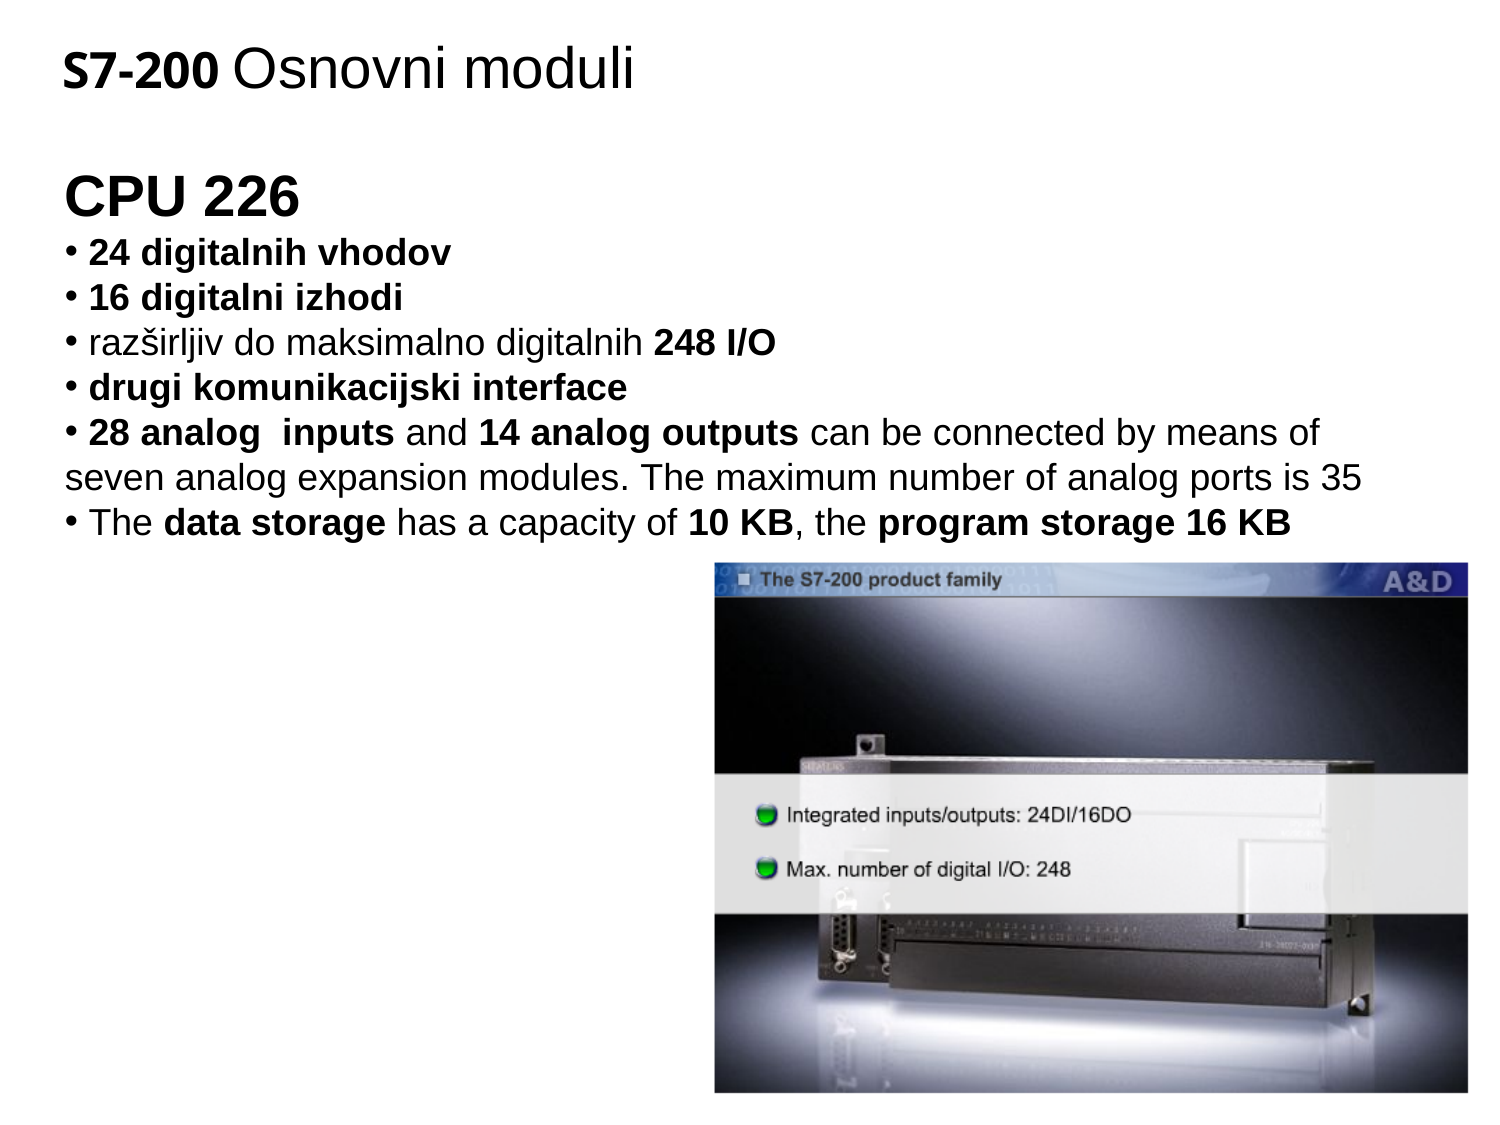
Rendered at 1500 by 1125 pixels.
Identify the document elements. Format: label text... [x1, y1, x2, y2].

picture [712, 560, 1471, 1096]
text_box CPU 226 24 digitalnih vhodov 16 digitalni izhodi razširljiv do maksimalno digitalnih 248 I/O drugi komunikacijski interface 28 analog inputs and 14 analog outputs can be connected by means of seven analog expansion modules. The maximum number of analog ports is 35 The data storage has a capacity of 10 KB, the program storage 16 KB [50, 149, 1391, 551]
text_box S7-200 Osnovni moduli [47, 22, 651, 108]
